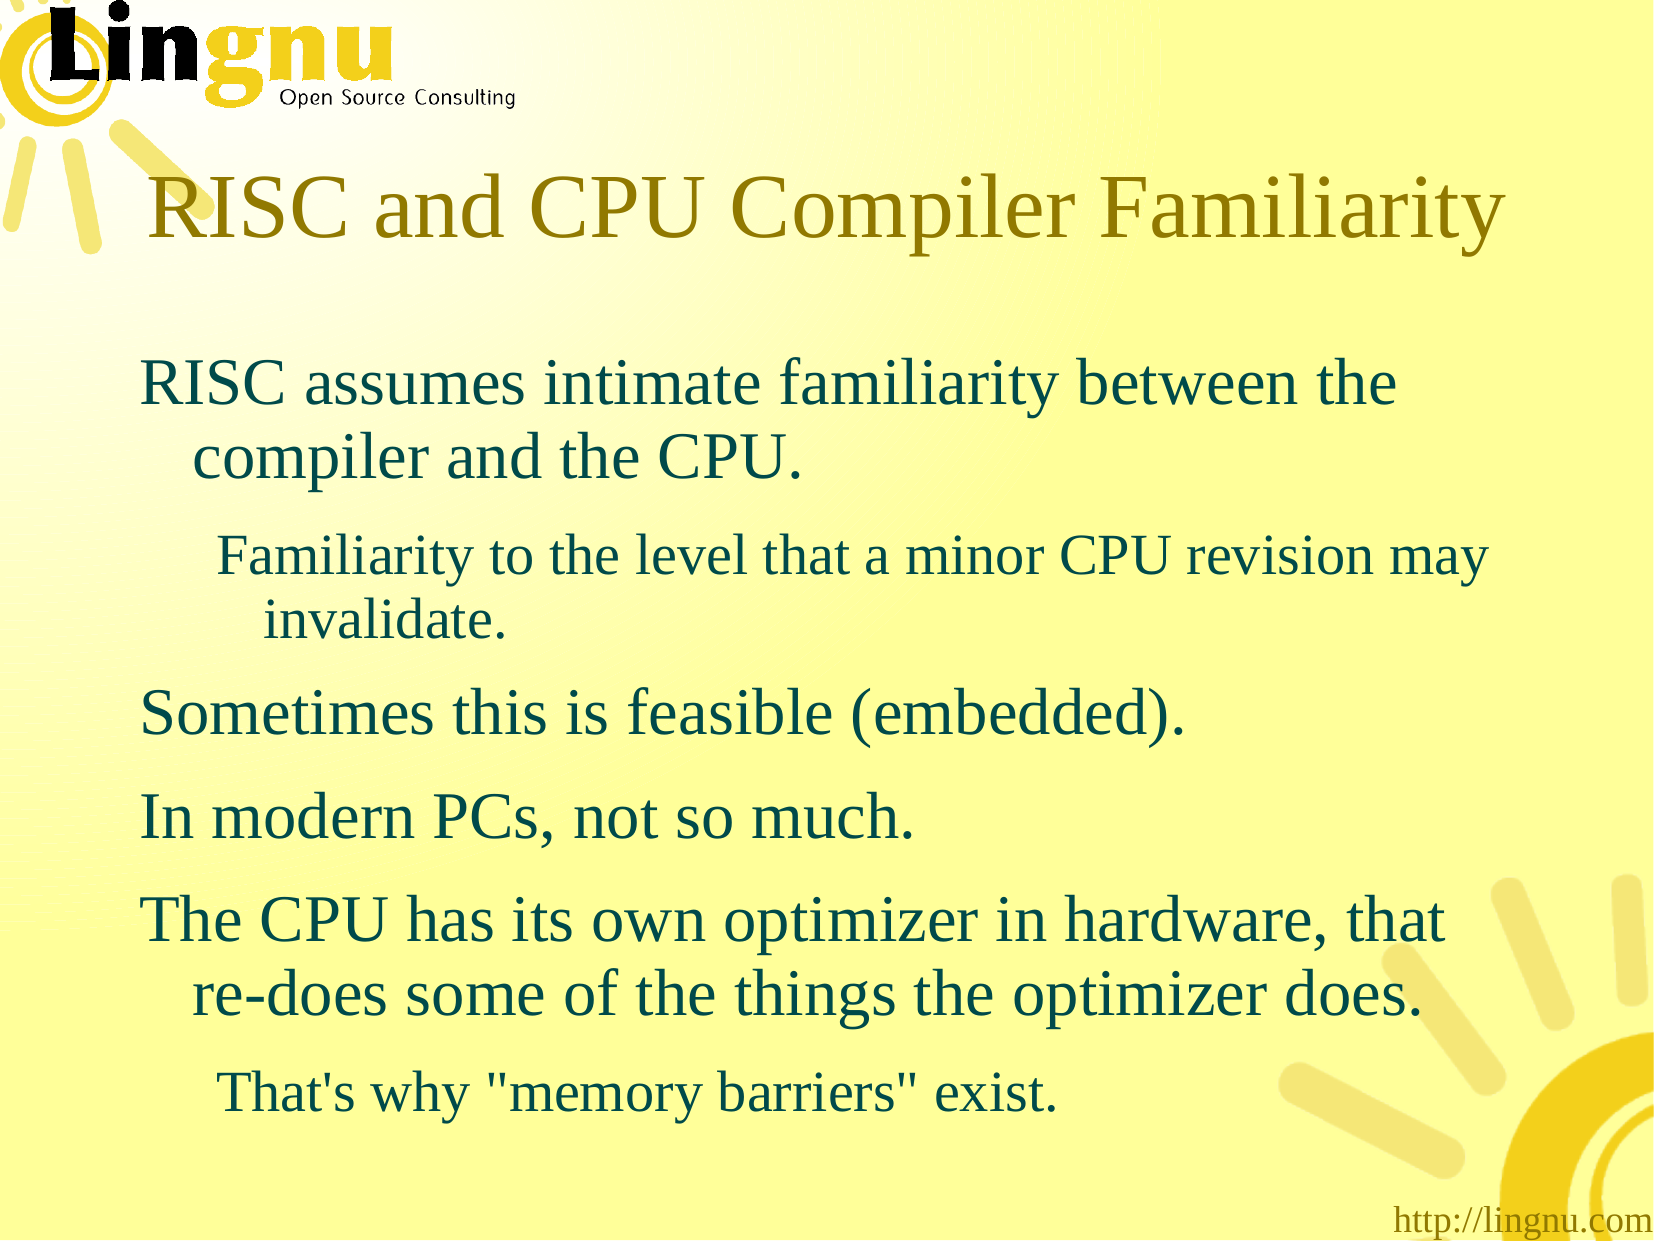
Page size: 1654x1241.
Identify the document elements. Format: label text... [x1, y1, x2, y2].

picture [1256, 871, 1654, 1241]
title RISC and CPU Compiler Familiarity [121, 102, 1534, 311]
picture [0, 0, 516, 256]
list RISC assumes intimate familiarity between the compiler and the CPU. Familiarity to the level that a minor CPU revision may invalidate. Sometimes this is feasible (embedded). In modern PCs, not so much. The CPU has its own optimizer in hardware, that re-does some of the things the optimizer does. That's why "memory barriers" exist. [121, 344, 1534, 1127]
